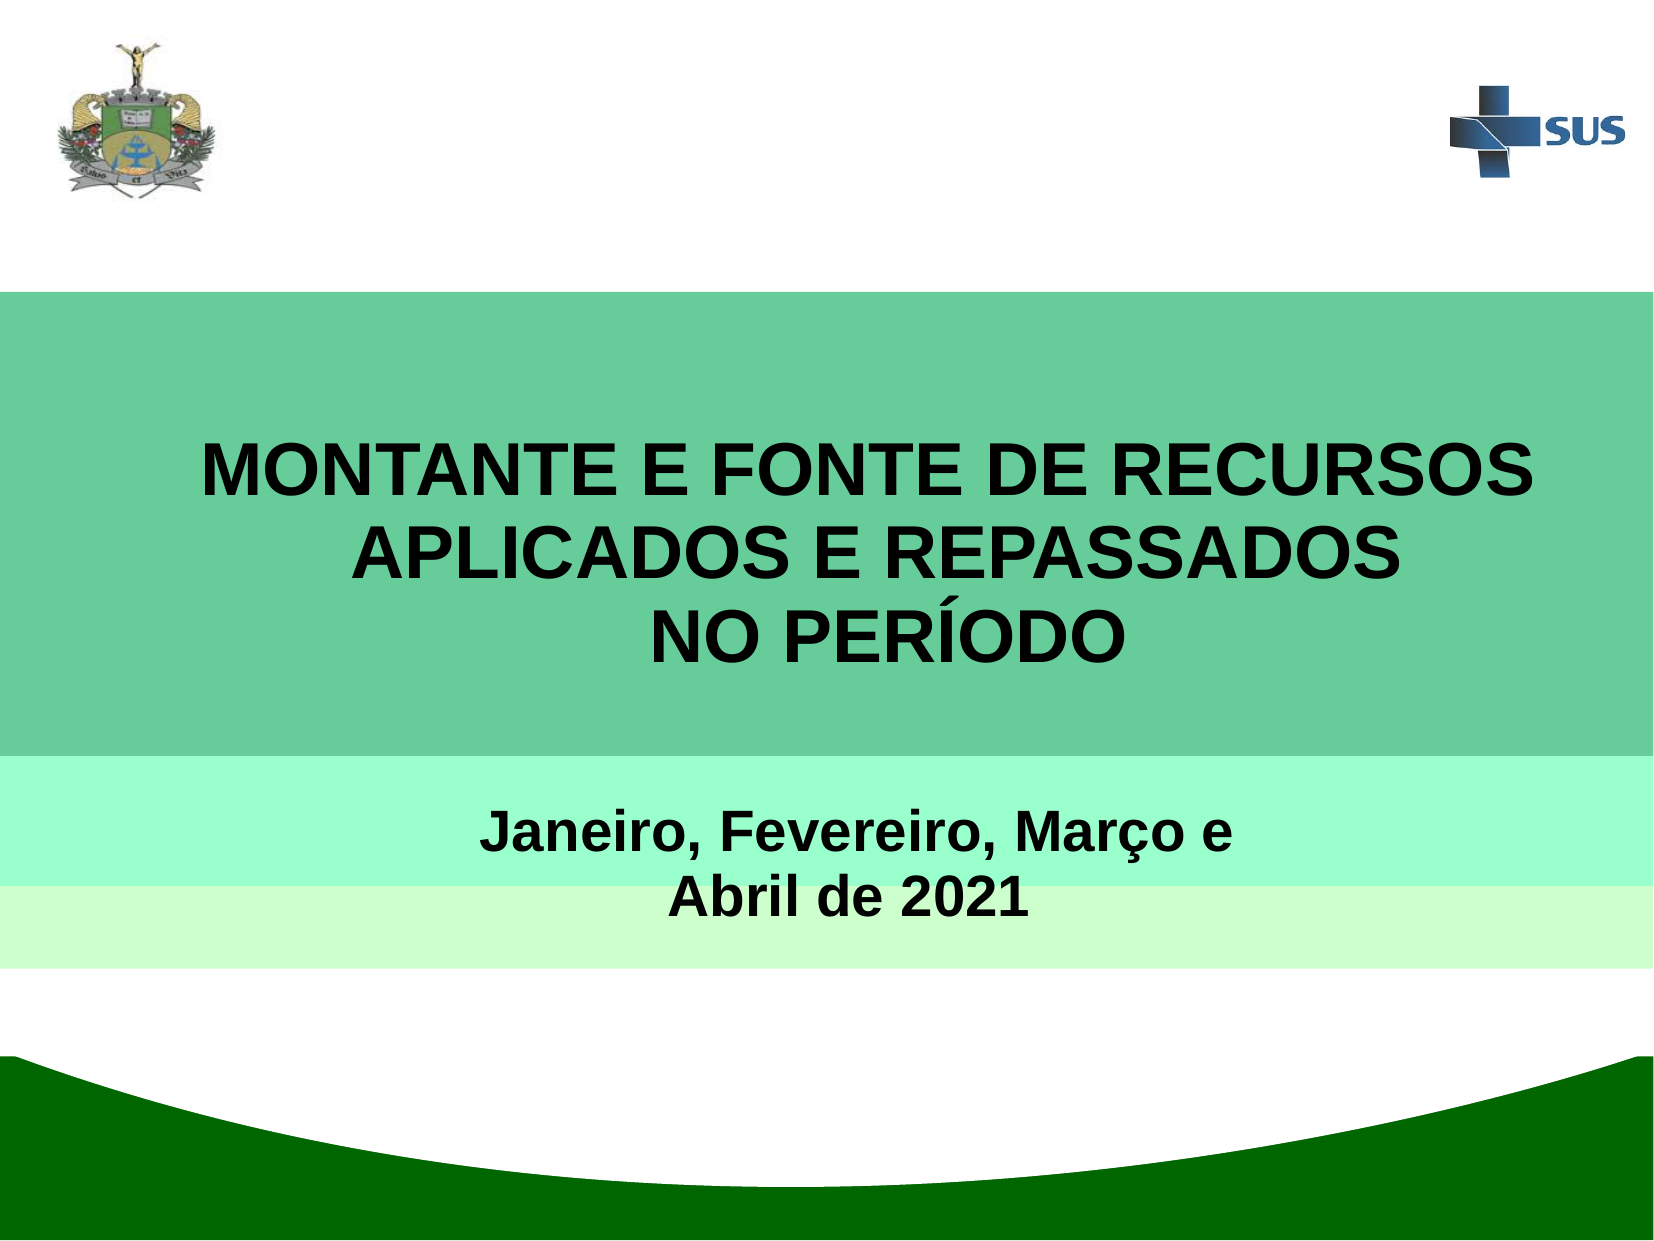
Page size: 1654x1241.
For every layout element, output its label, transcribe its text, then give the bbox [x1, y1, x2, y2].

picture [1449, 85, 1630, 178]
text_box MONTANTE E FONTE DE RECURSOS APLICADOS E REPASSADOS NO PERÍODO [35, 419, 1598, 771]
text_box [0, 1050, 1654, 1241]
text_box [0, 159, 1654, 1012]
text_box Janeiro, Fevereiro, Março e Abril de 2021 [399, 791, 1300, 940]
picture [47, 35, 225, 213]
